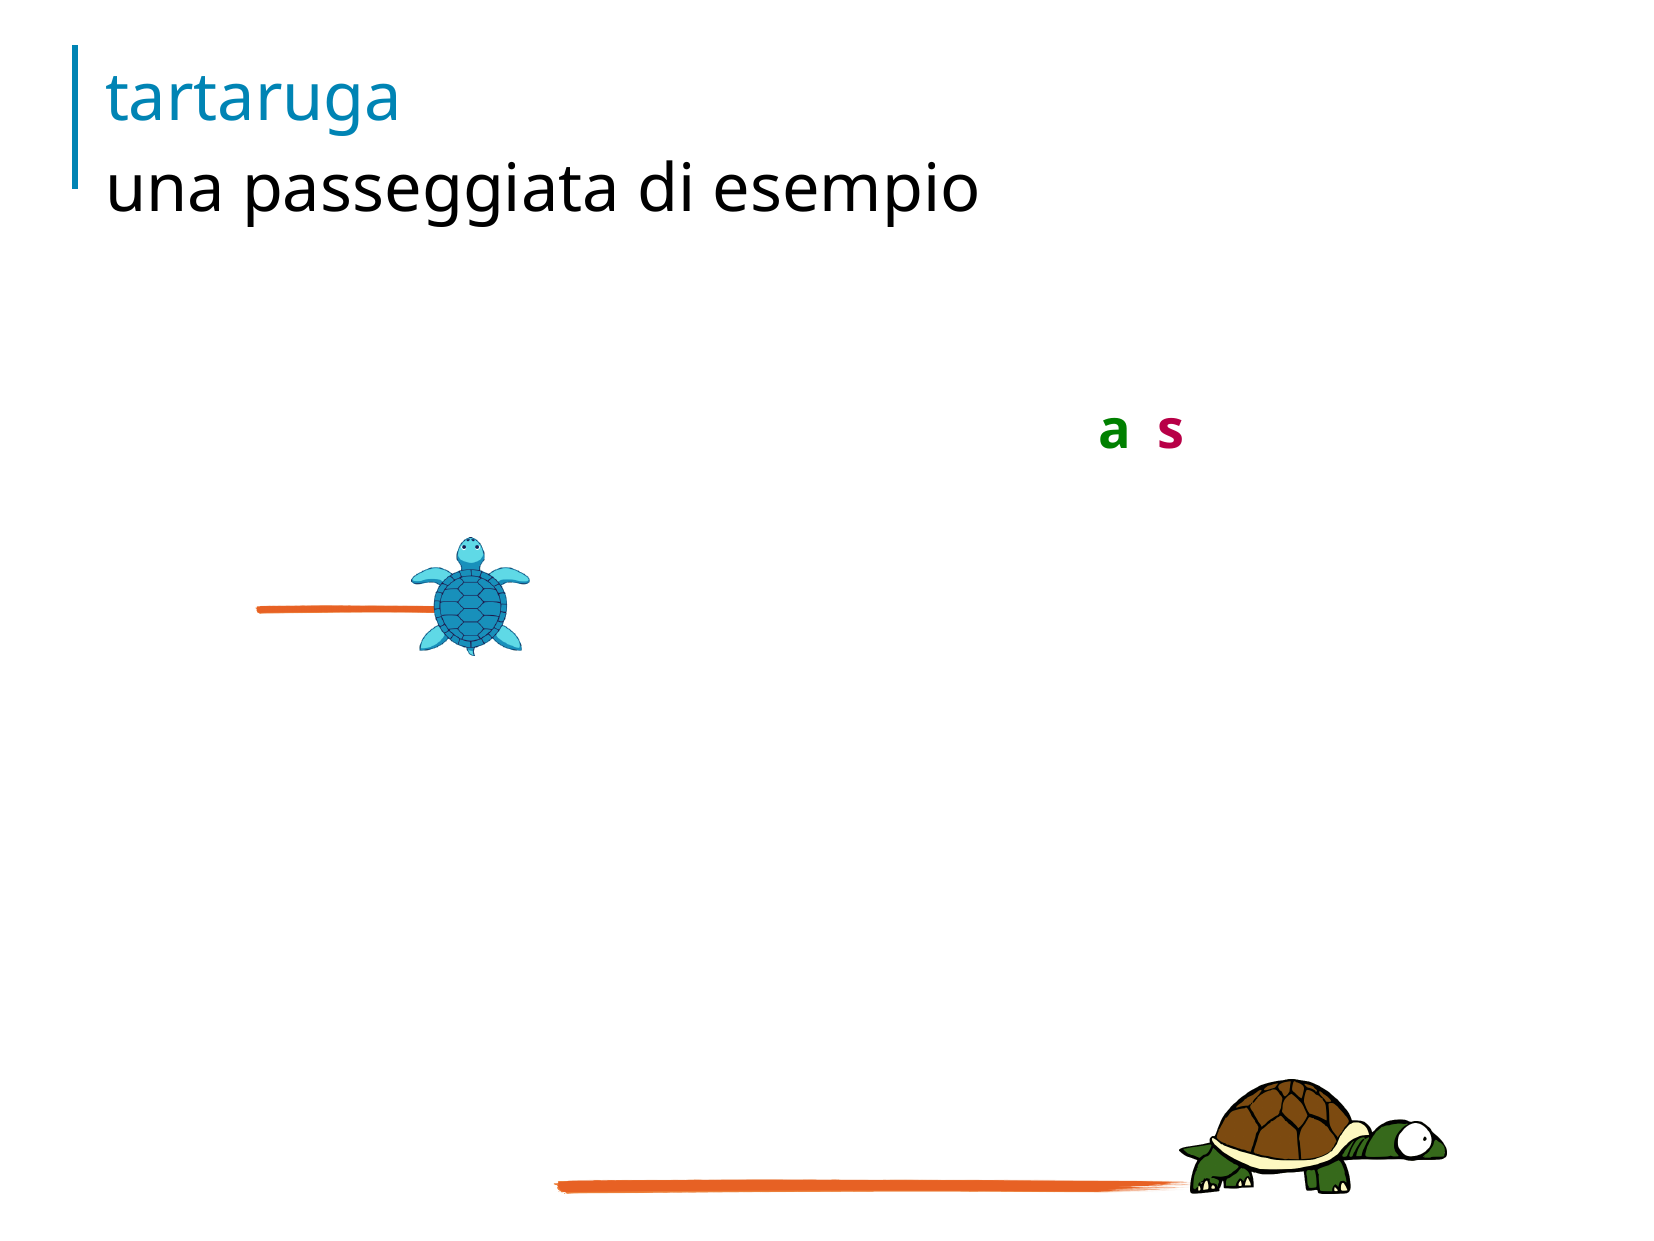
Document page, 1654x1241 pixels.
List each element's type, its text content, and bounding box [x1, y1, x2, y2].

picture [553, 1079, 1447, 1194]
picture [255, 537, 530, 656]
title tartaruga una passeggiata di esempio [105, 49, 1571, 200]
text_box a [1083, 383, 1142, 472]
text_box s [1142, 383, 1216, 472]
